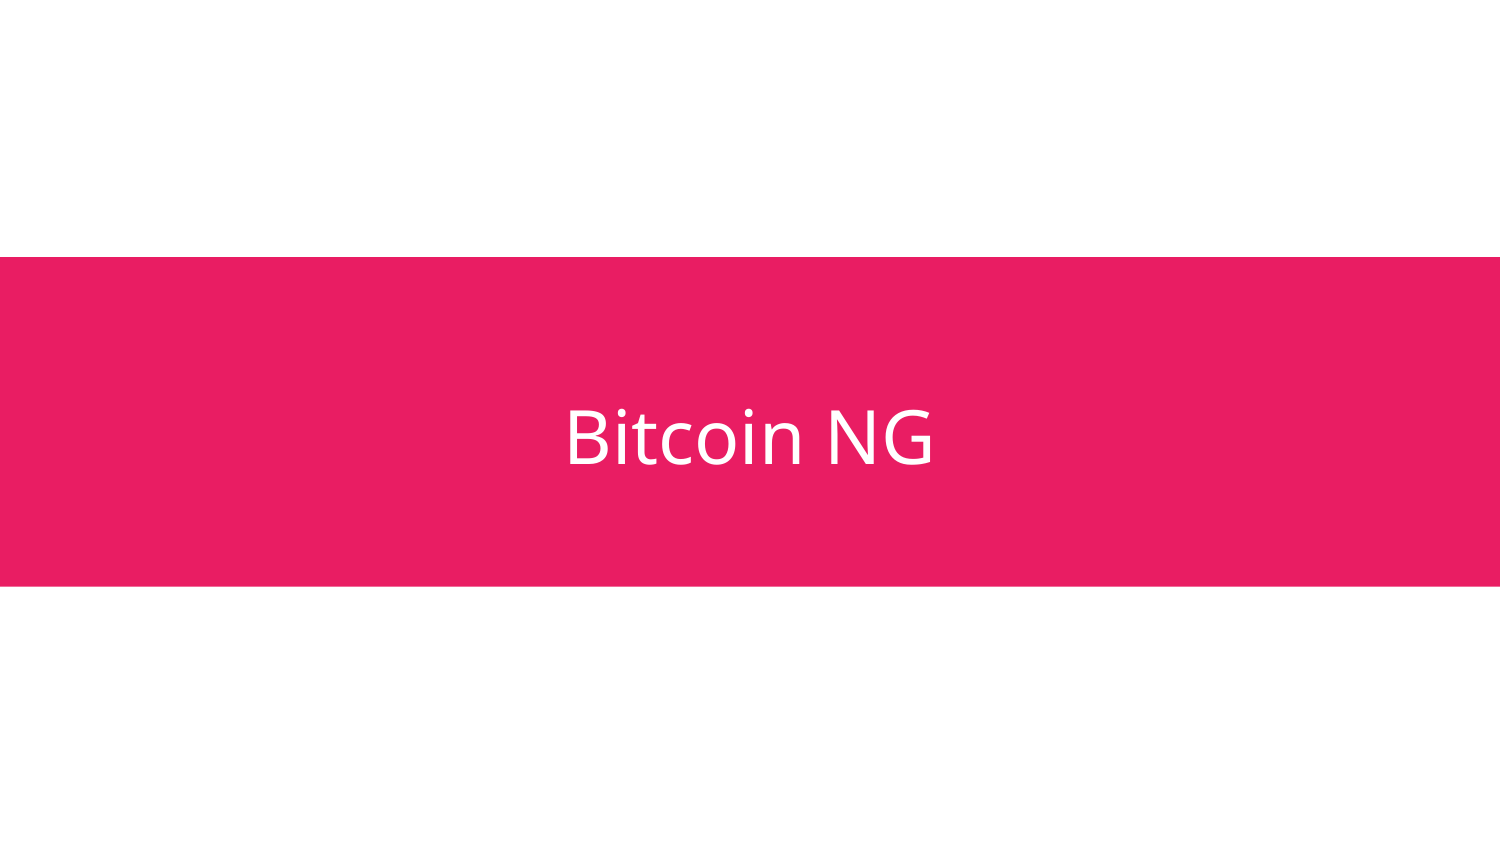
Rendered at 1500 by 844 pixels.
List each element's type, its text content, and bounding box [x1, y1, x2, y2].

title Bitcoin NG [70, 309, 1430, 559]
